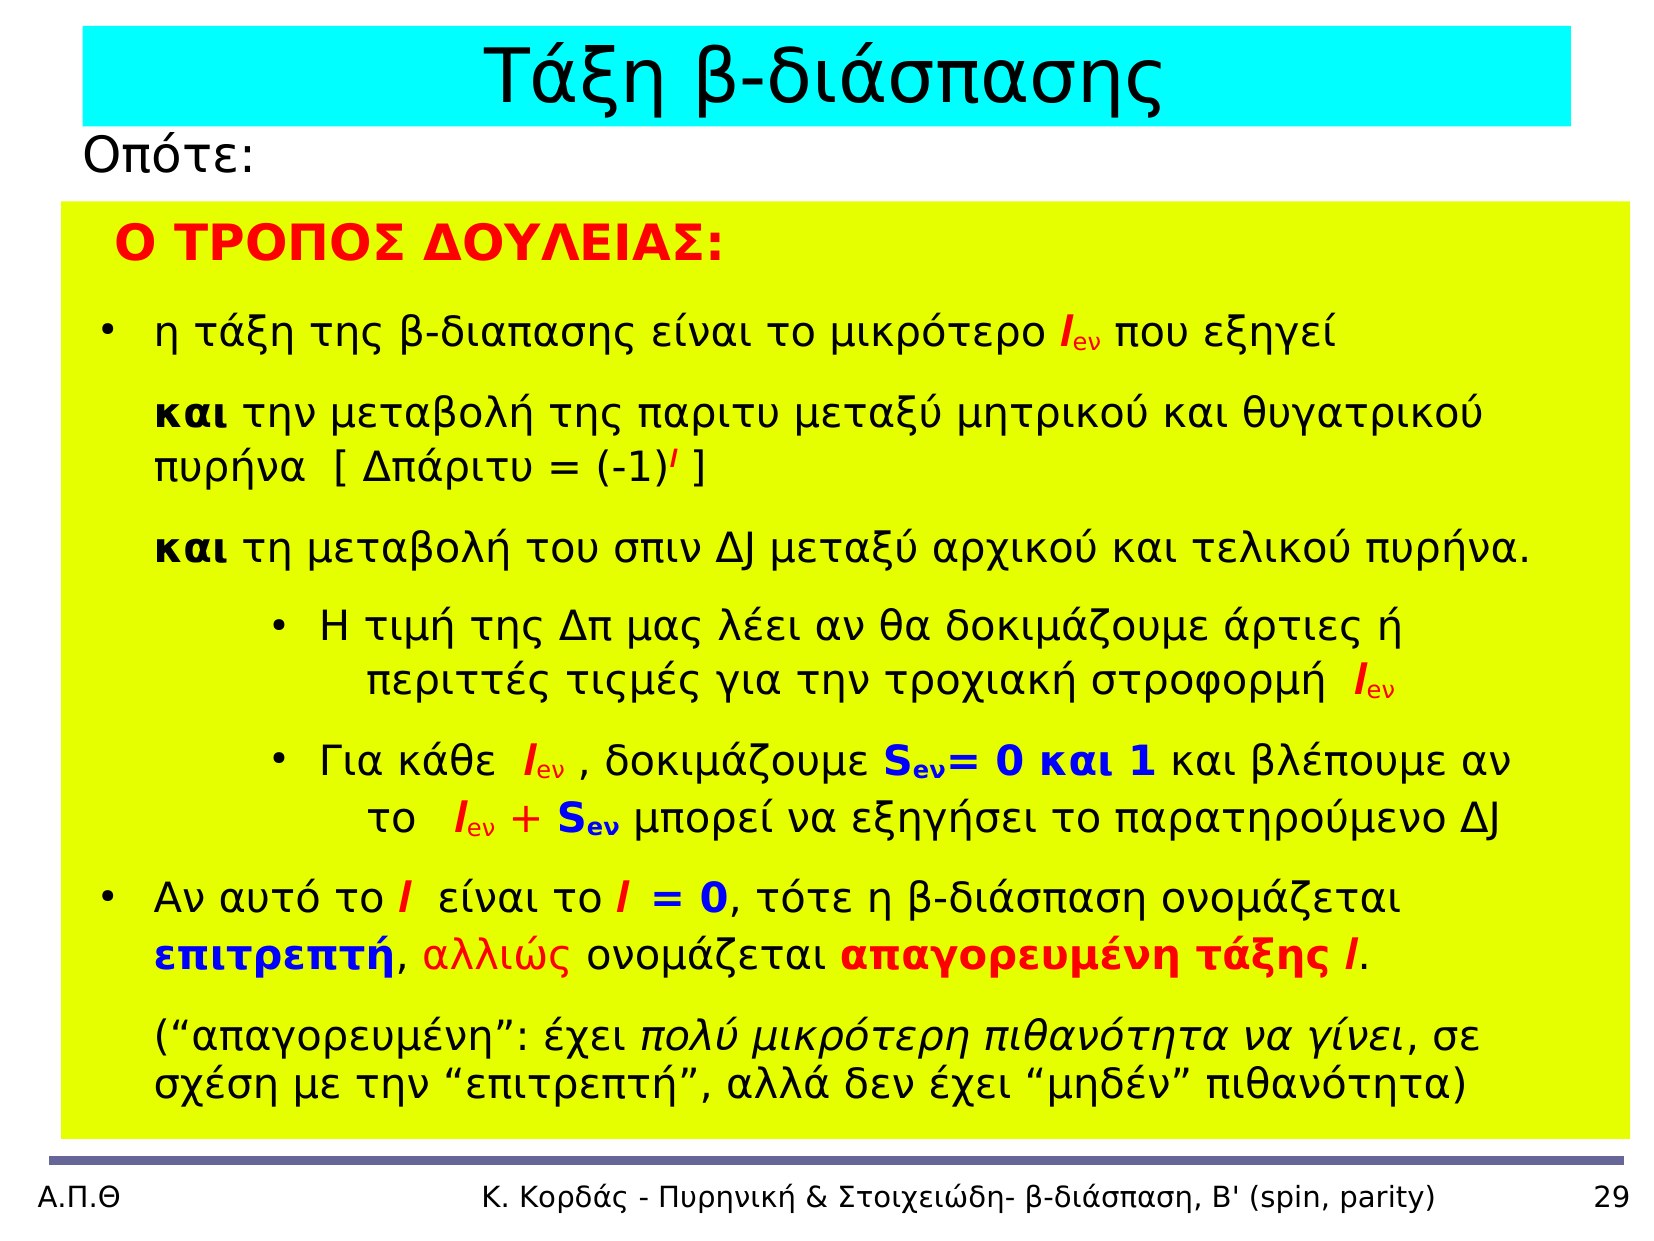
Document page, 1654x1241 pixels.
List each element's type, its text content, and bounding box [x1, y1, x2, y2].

text_box [61, 201, 82, 1139]
text_box [1571, 201, 1631, 1139]
list Οπότε: Ο ΤΡΟΠΟΣ ΔΟΥΛΕΙΑΣ: η τάξη της β-διαπασης είναι το μικρότερο leν που εξηγεί και την μεταβολή της παριτυ μεταξύ μητρικού και θυγατρικού πυρήνα [ Δπάριτυ = (-1)l ] και τη μεταβολή του σπιν ΔJ μεταξύ αρχικού και τελικού πυρήνα. Η τιμή της Δπ μας λέει αν θα δοκιμάζουμε άρτιες ή περιττές τιςμές για την τροχιακή στροφορμή leν Για κάθε leν , δοκιμάζουμε Seν= 0 και 1 και βλέπουμε αν το leν + Seν μπορεί να εξηγήσει το παρατηρούμενο ΔJ Αν αυτό το l είναι το l = 0, τότε η β-διάσπαση ονομάζεται επιτρεπτή, αλλιώς ονομάζεται απαγορευμένη τάξης l. (“απαγορευμένη”: έχει πολύ μικρότερη πιθανότητα να γίνει, σε σχέση με την “επιτρεπτή”, αλλά δεν έχει “μηδέν” πιθανότητα) [82, 126, 1571, 1174]
title Τάξη β-διάσπασης [82, 25, 1571, 126]
